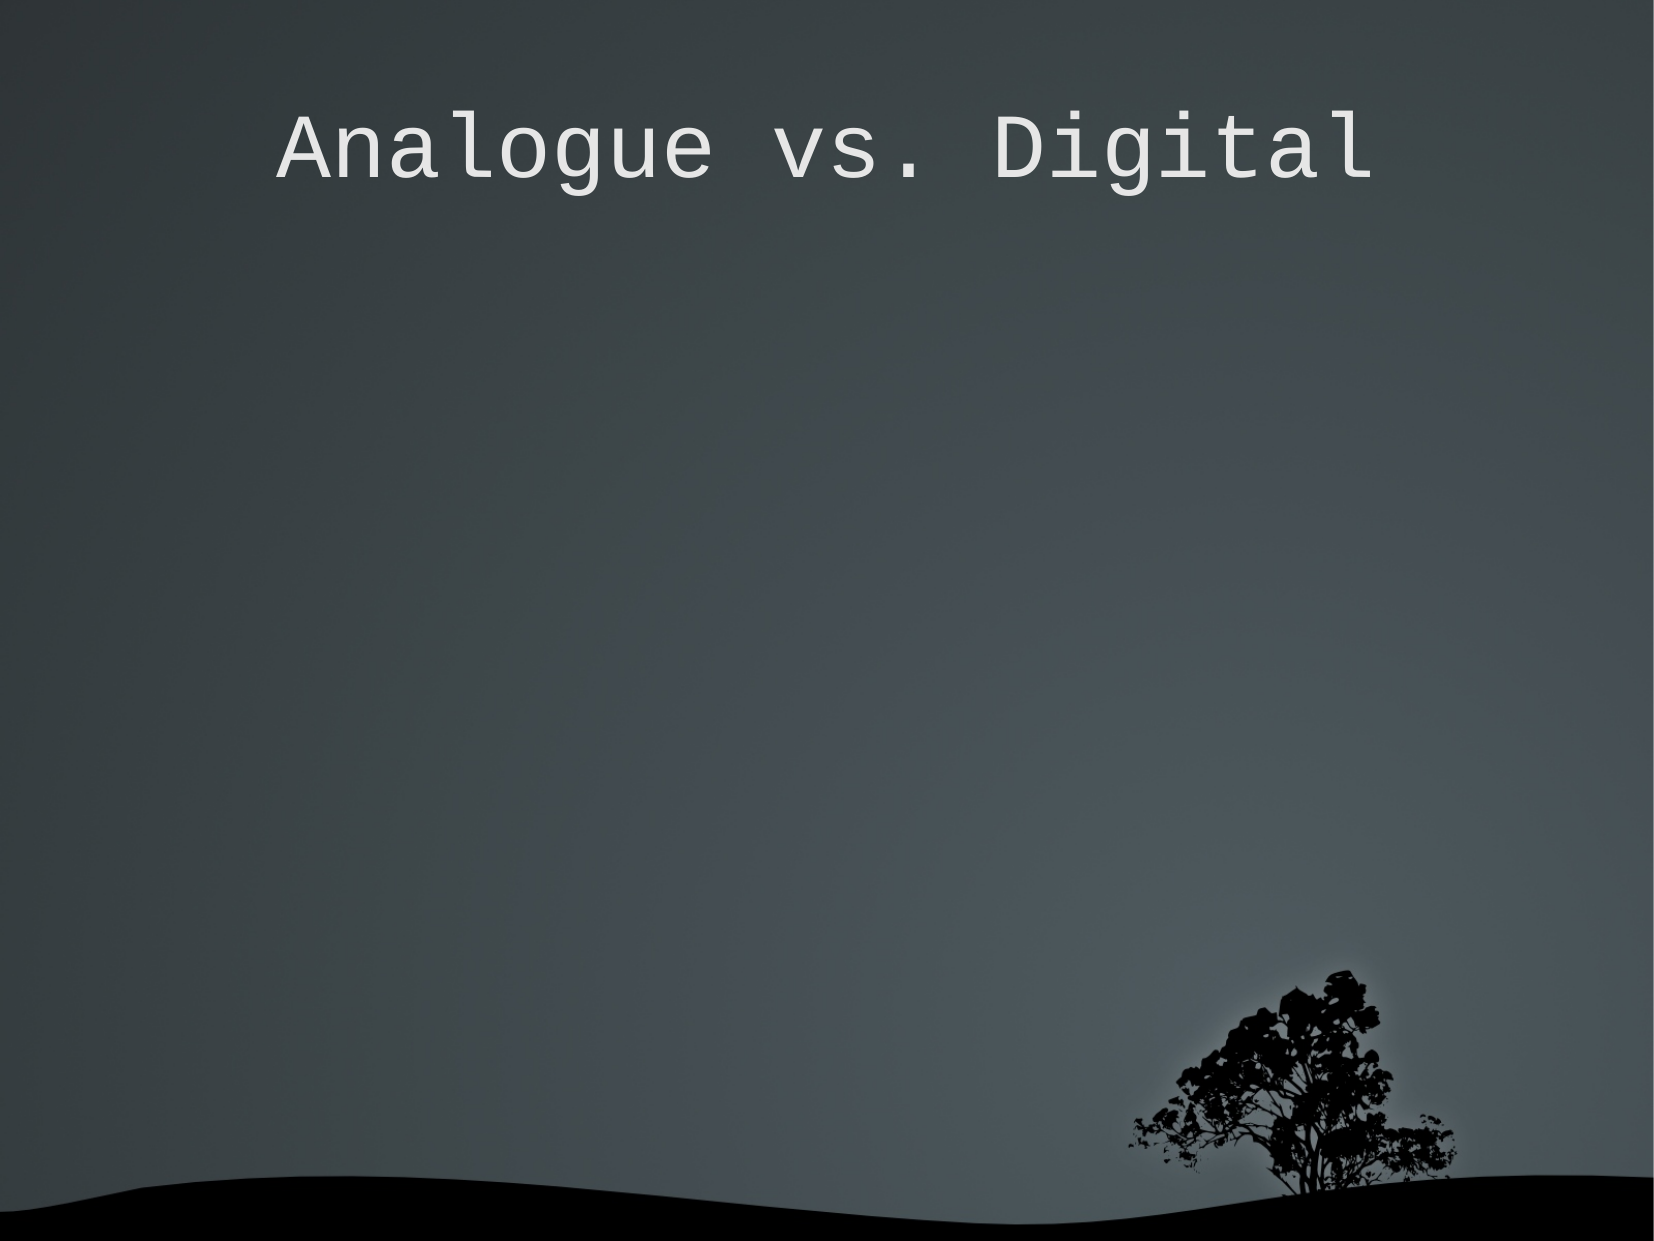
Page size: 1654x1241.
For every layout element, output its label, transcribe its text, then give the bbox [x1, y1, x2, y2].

picture [0, 0, 1654, 1241]
list [82, 290, 1571, 1094]
title Analogue vs. Digital [82, 56, 1571, 250]
